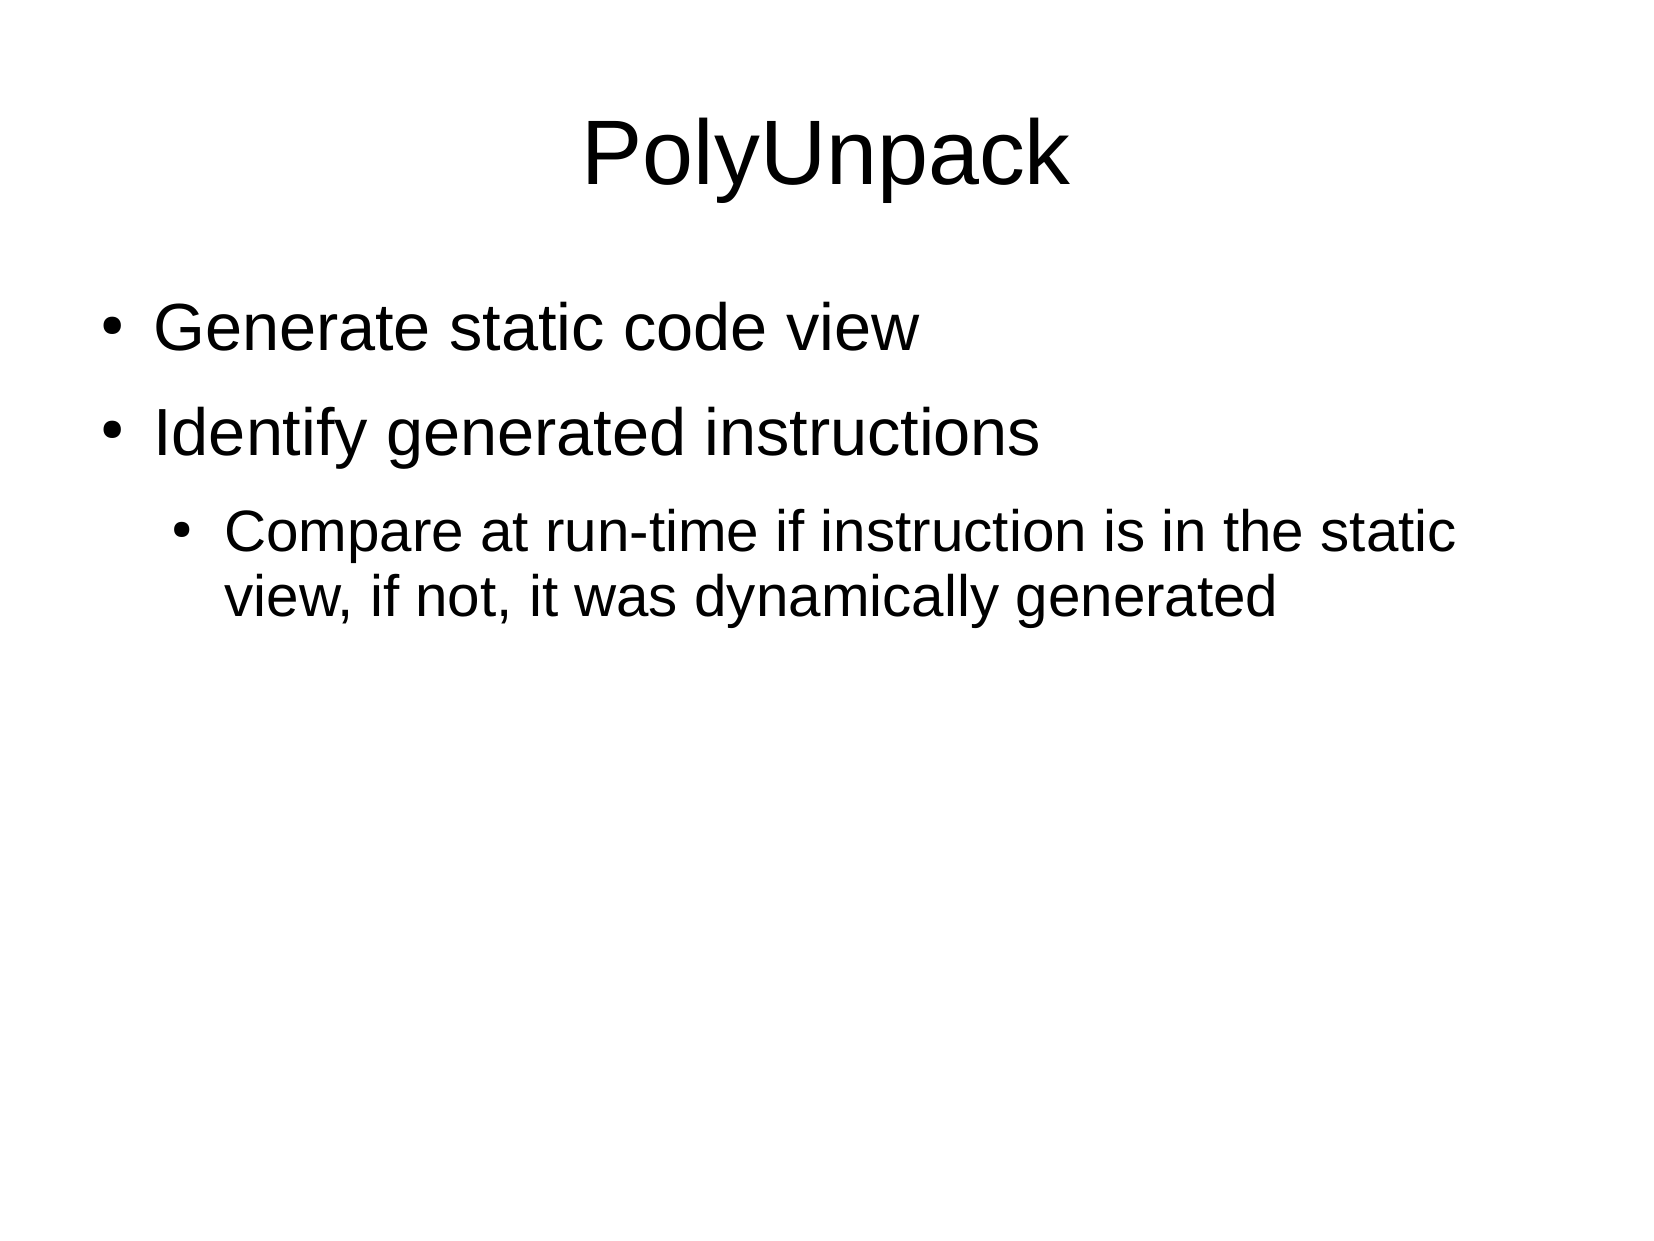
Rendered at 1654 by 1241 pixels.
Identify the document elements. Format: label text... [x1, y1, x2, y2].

title PolyUnpack [82, 49, 1571, 257]
list Generate static code view Identify generated instructions Compare at run-time if instruction is in the static view, if not, it was dynamically generated [82, 290, 1571, 1109]
